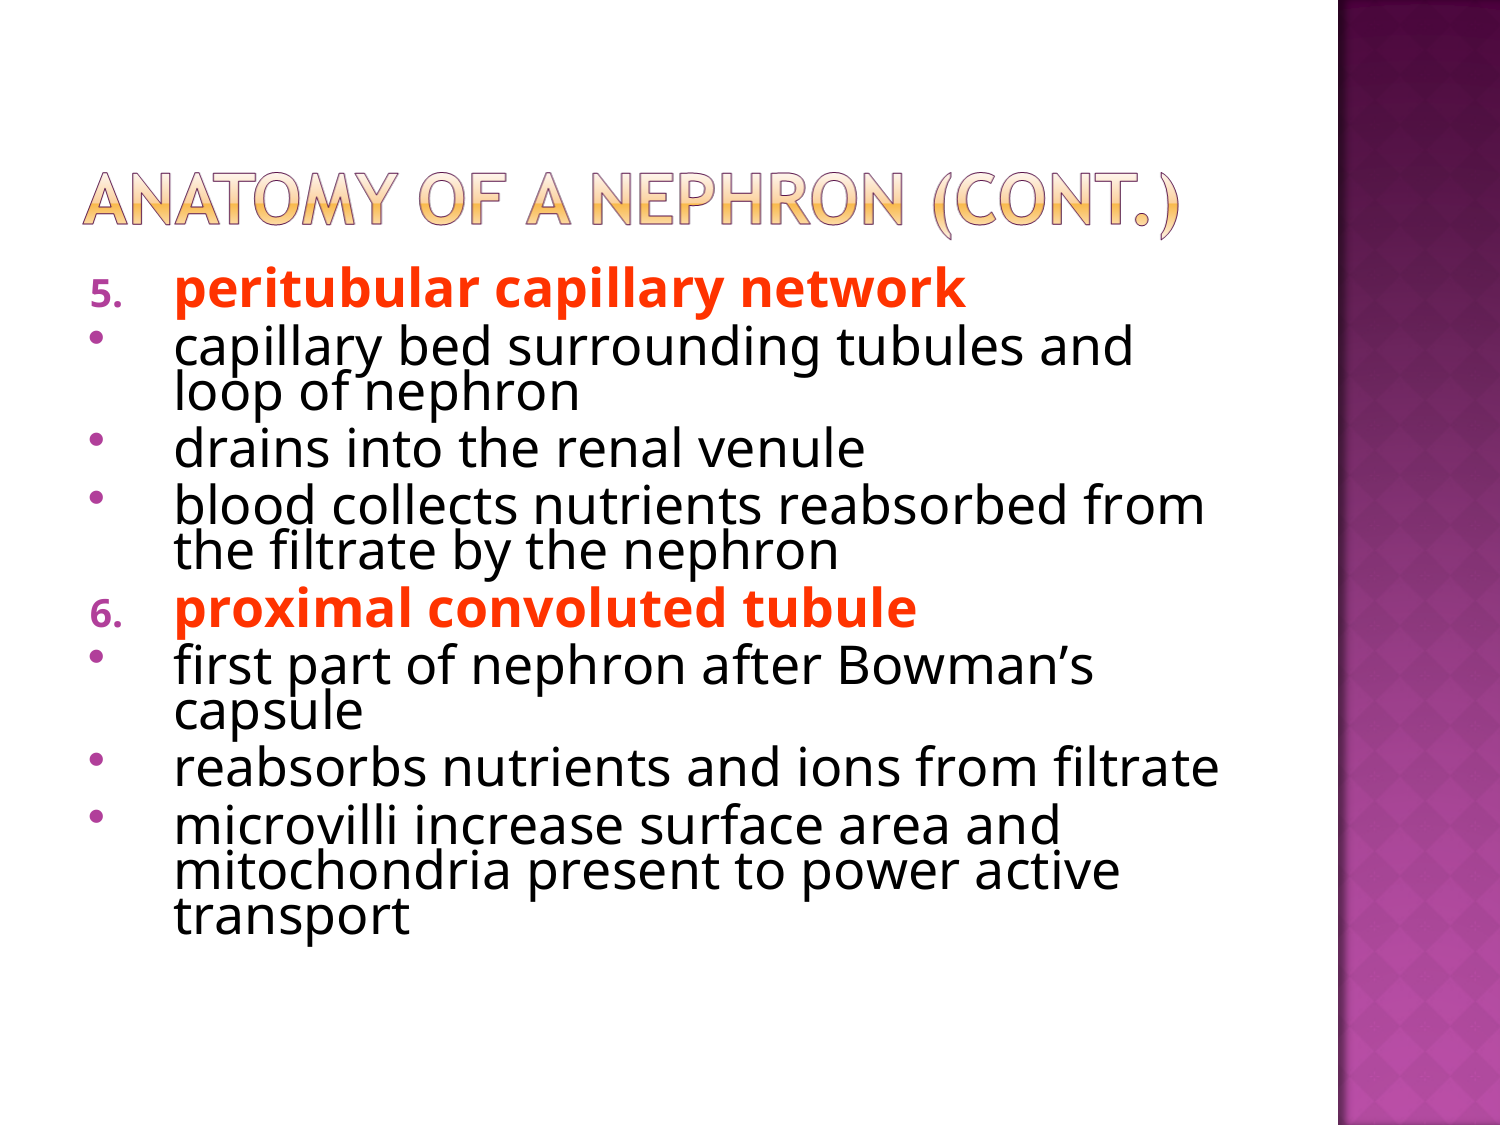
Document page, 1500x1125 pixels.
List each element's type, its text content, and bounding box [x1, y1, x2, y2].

list peritubular capillary network capillary bed surrounding tubules and loop of nephron drains into the renal venule blood collects nutrients reabsorbed from the filtrate by the nephron proximal convoluted tubule first part of nephron after Bowman’s capsule reabsorbs nutrients and ions from filtrate microvilli increase surface area and mitochondria present to power active transport [75, 264, 1263, 958]
picture [1337, 0, 1500, 1125]
text_box [40, 52, 1265, 241]
